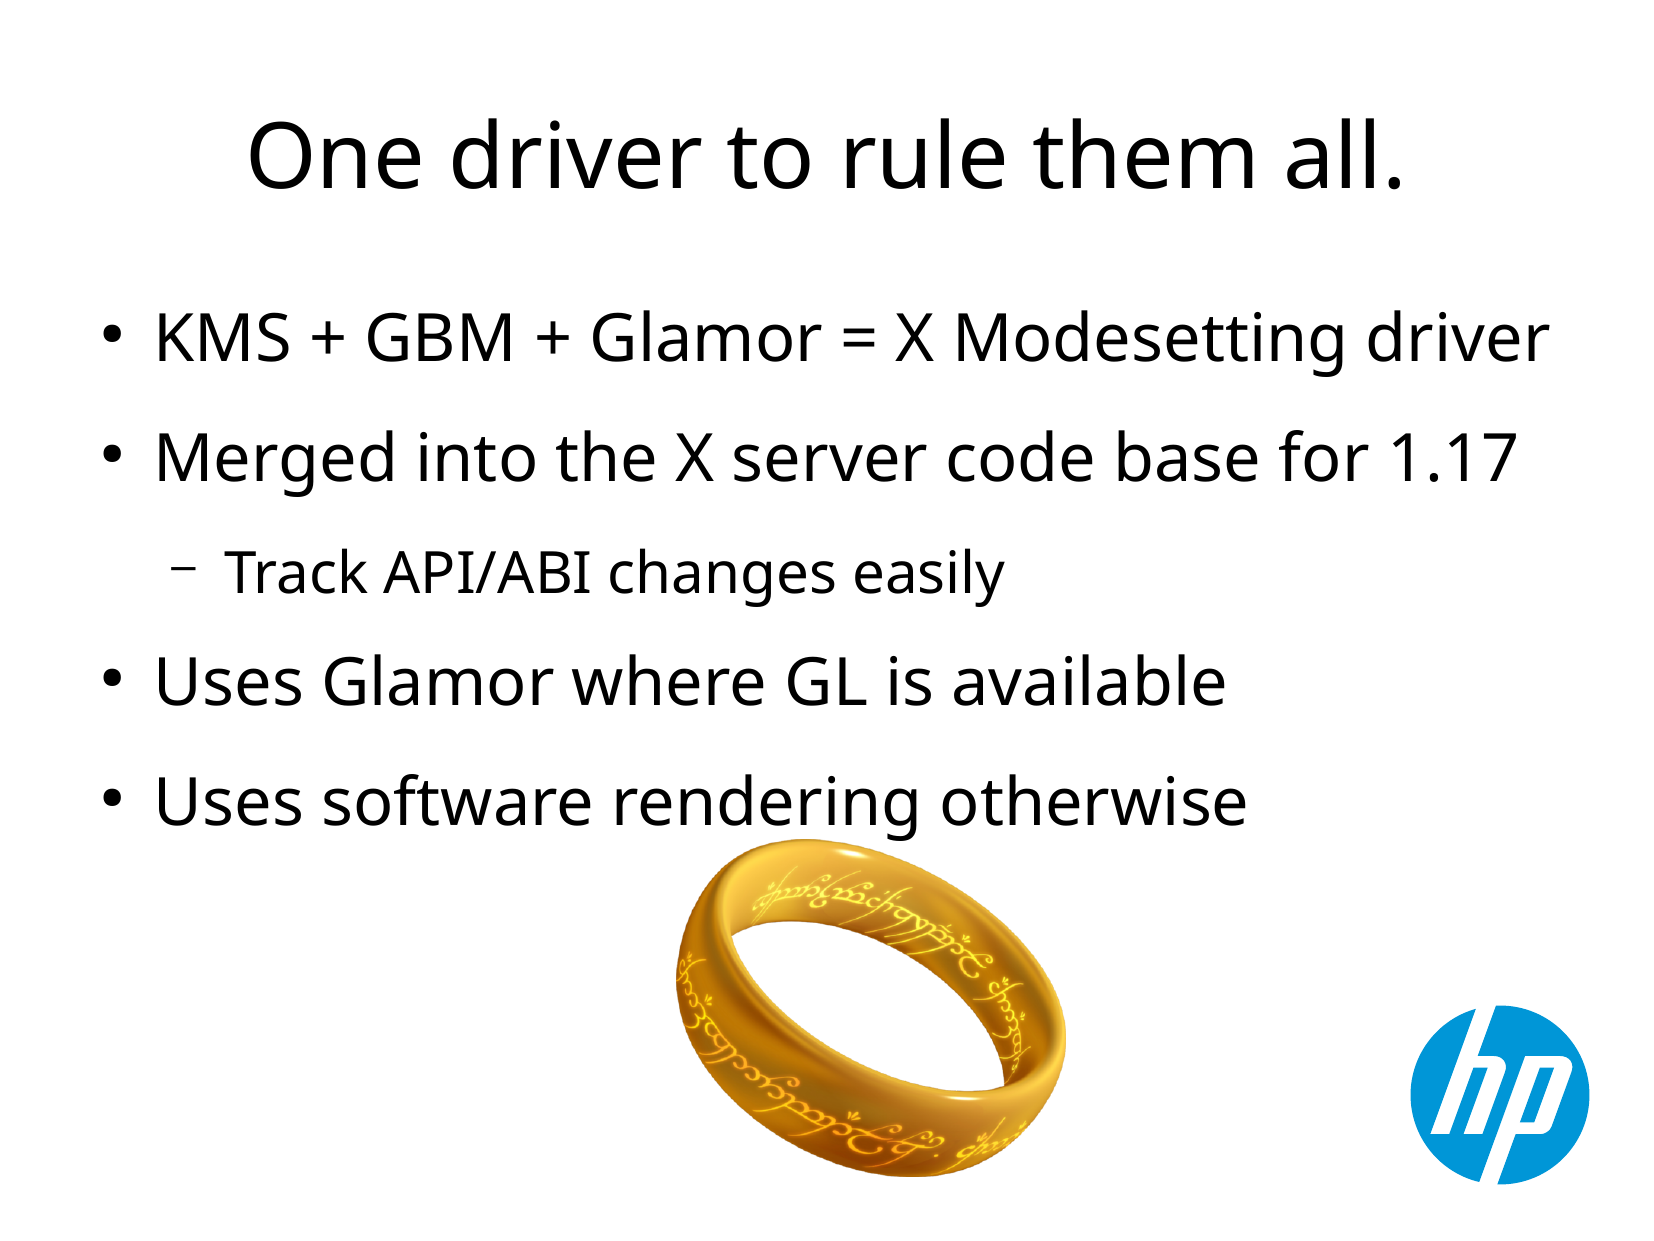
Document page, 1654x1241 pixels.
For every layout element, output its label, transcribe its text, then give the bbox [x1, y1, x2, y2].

list KMS + GBM + Glamor = X Modesetting driver Merged into the X server code base for 1.17 Track API/ABI changes easily Uses Glamor where GL is available Uses software rendering otherwise [82, 290, 1571, 1010]
title One driver to rule them all. [82, 49, 1571, 257]
picture [676, 839, 1066, 1177]
